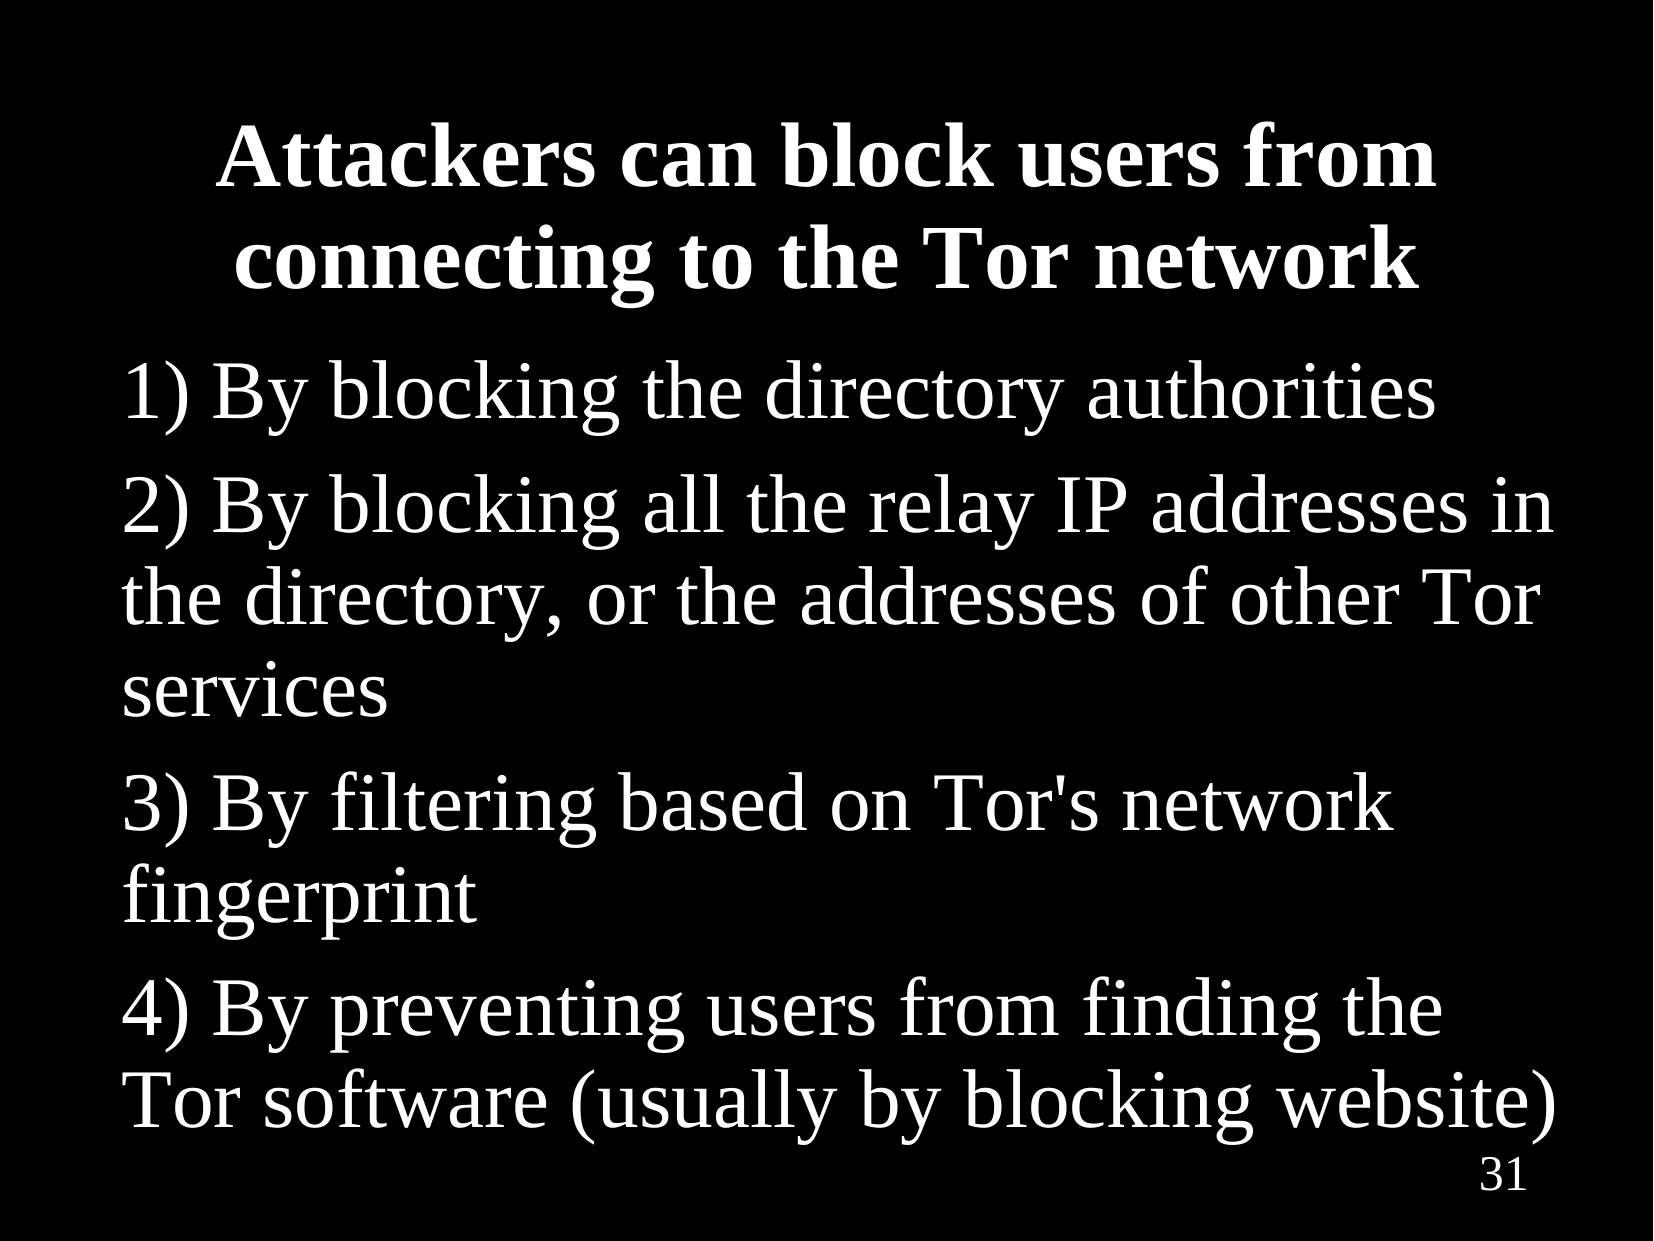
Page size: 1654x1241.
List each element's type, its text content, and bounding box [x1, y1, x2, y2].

title Attackers can block users from connecting to the Tor network [121, 86, 1534, 327]
list 1) By blocking the directory authorities 2) By blocking all the relay IP addresses in the directory, or the addresses of other Tor services 3) By filtering based on Tor's network fingerprint 4) By preventing users from finding the Tor software (usually by blocking website) [121, 344, 1572, 1146]
